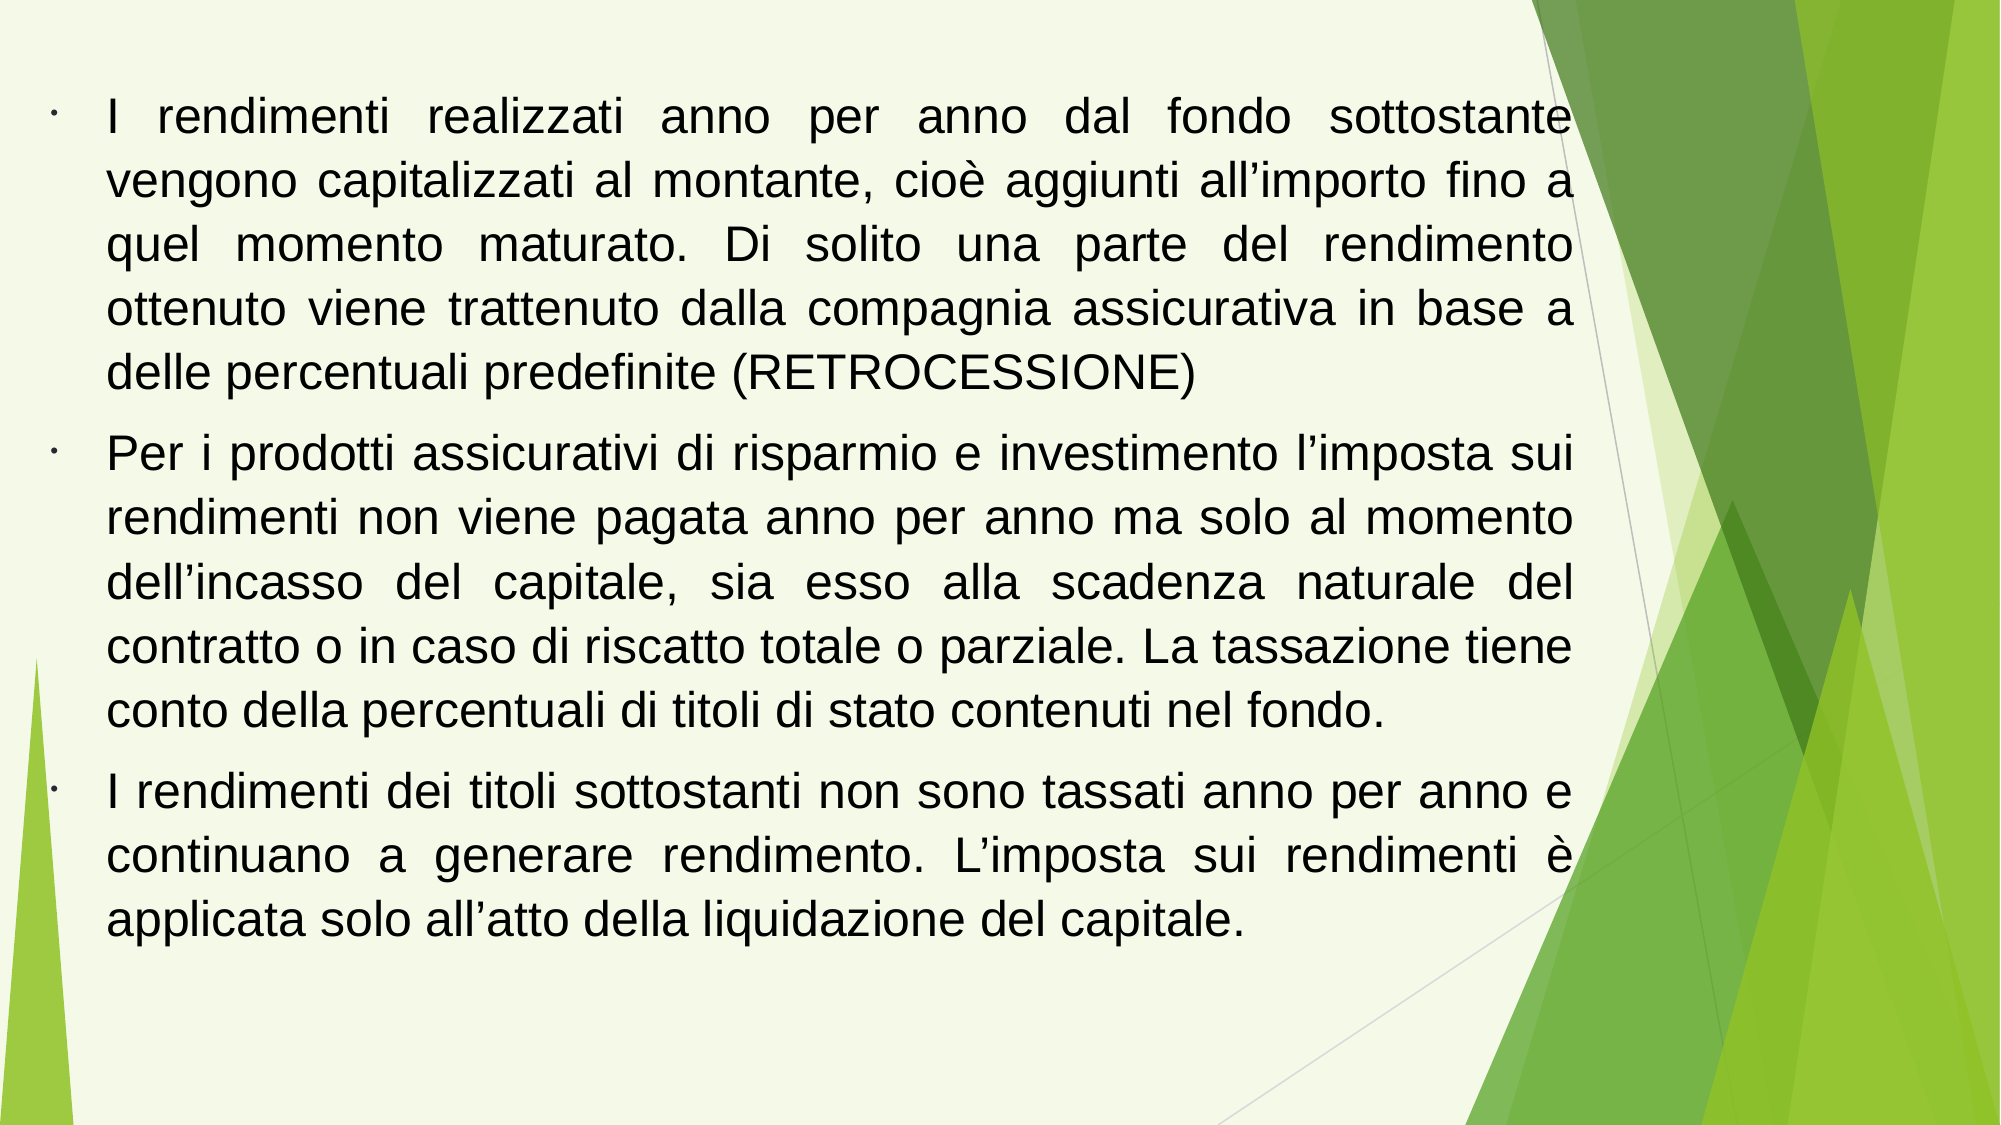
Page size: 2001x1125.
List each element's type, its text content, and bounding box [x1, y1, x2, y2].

text_box I rendimenti realizzati anno per anno dal fondo sottostante vengono capitalizzati al montante, cioè aggiunti all’importo fino a quel momento maturato. Di solito una parte del rendimento ottenuto viene trattenuto dalla compagnia assicurativa in base a delle percentuali predefinite (RETROCESSIONE) Per i prodotti assicurativi di risparmio e investimento l’imposta sui rendimenti non viene pagata anno per anno ma solo al momento dell’incasso del capitale, sia esso alla scadenza naturale del contratto o in caso di riscatto totale o parziale. La tassazione tiene conto della percentuali di titoli di stato contenuti nel fondo. I rendimenti dei titoli sottostanti non sono tassati anno per anno e continuano a generare rendimento. L’imposta sui rendimenti è applicata solo all’atto della liquidazione del capitale. [35, 71, 1590, 955]
